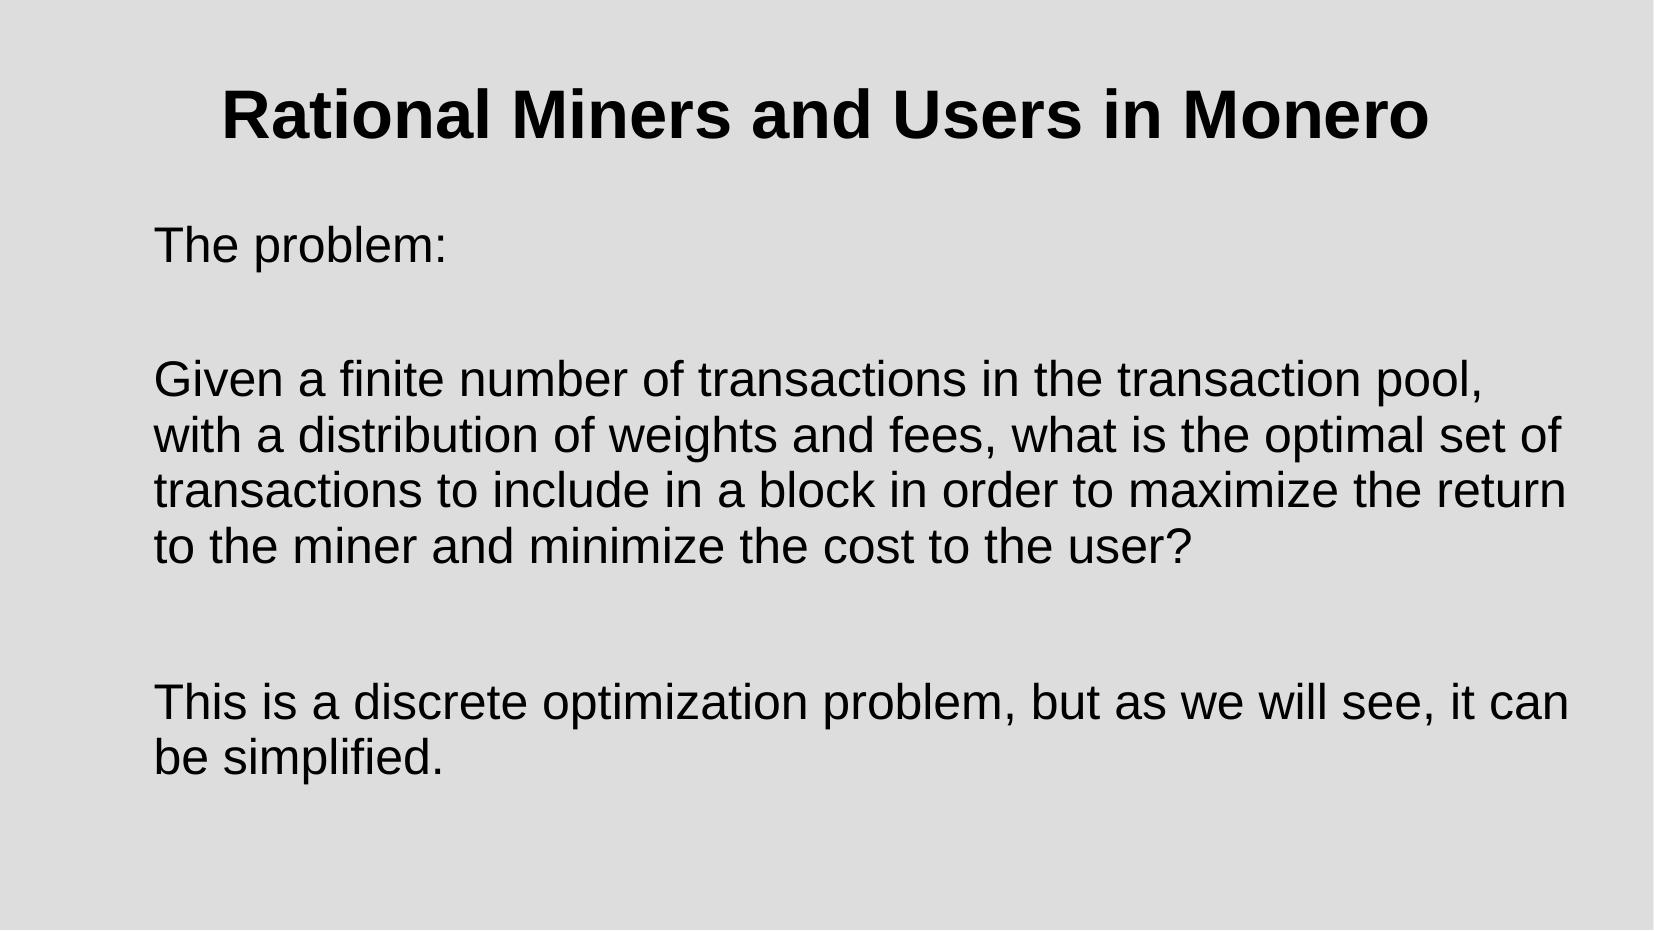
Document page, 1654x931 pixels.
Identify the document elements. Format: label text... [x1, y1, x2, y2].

list The problem: Given a finite number of transactions in the transaction pool, with a distribution of weights and fees, what is the optimal set of transactions to include in a block in order to maximize the return to the miner and minimize the cost to the user? This is a discrete optimization problem, but as we will see, it can be simplified. [82, 217, 1571, 898]
title Rational Miners and Users in Monero [82, 37, 1571, 193]
